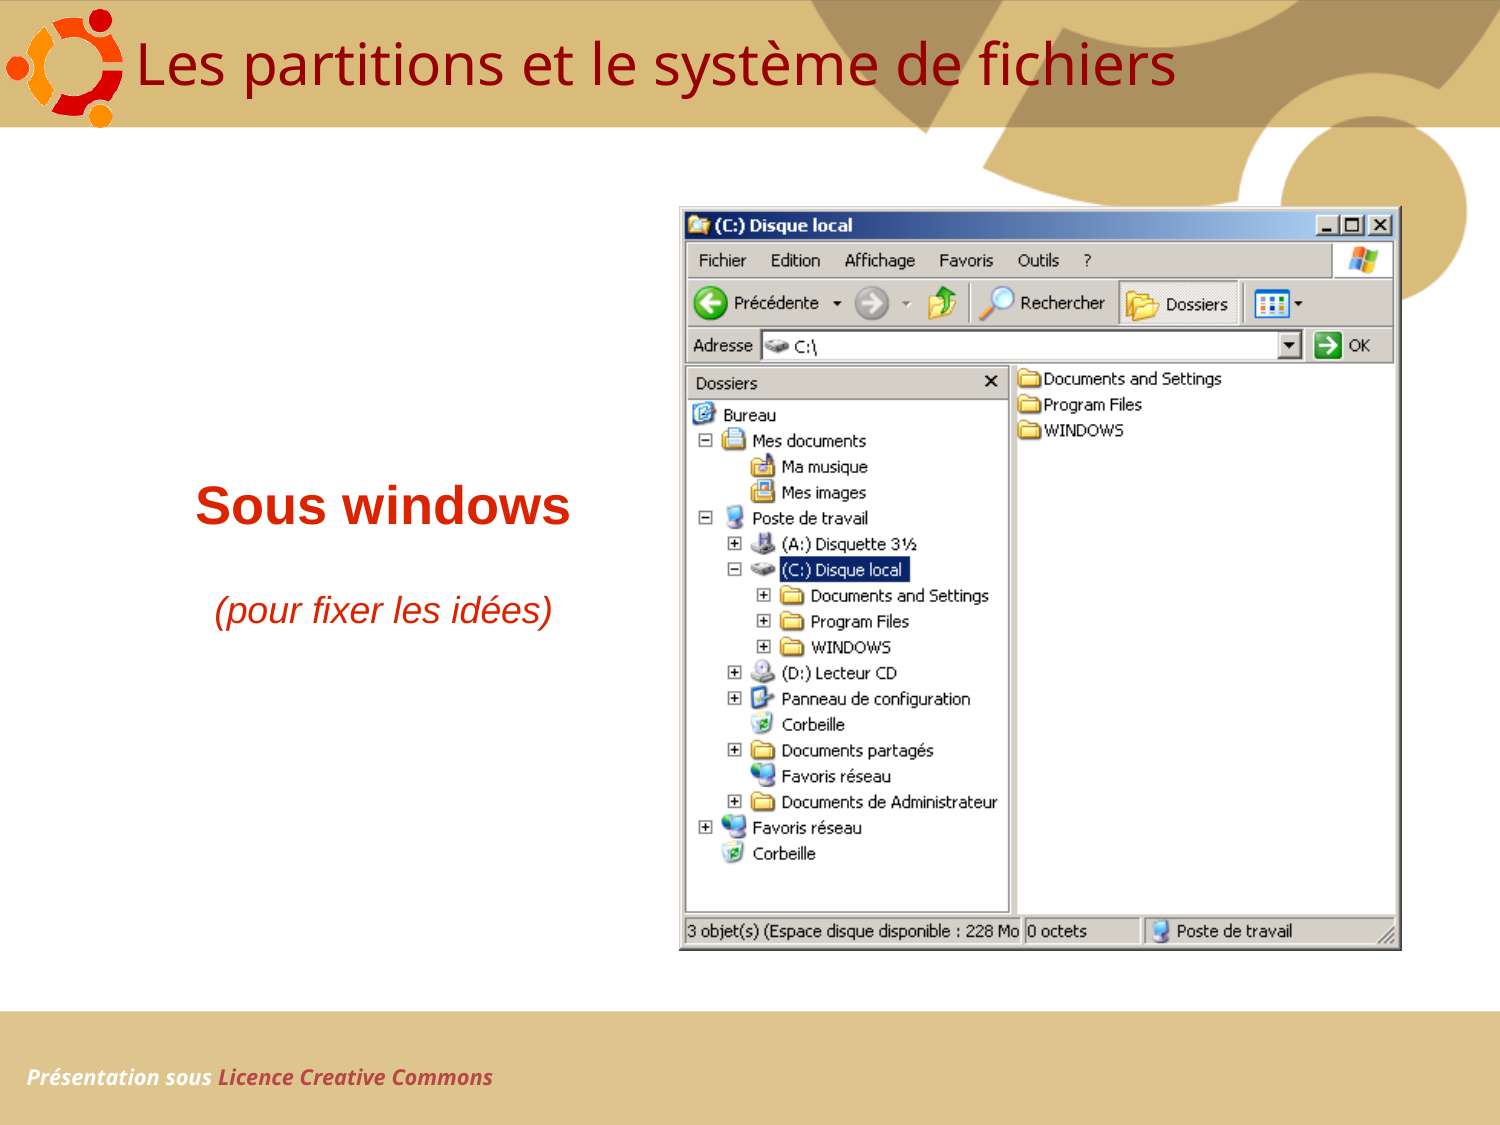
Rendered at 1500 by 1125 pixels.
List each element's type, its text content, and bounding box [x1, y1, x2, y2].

title Les partitions et le système de fichiers [135, 0, 1417, 177]
picture [0, 0, 1500, 951]
text_box Sous windows (pour fixer les idées) [177, 472, 591, 644]
